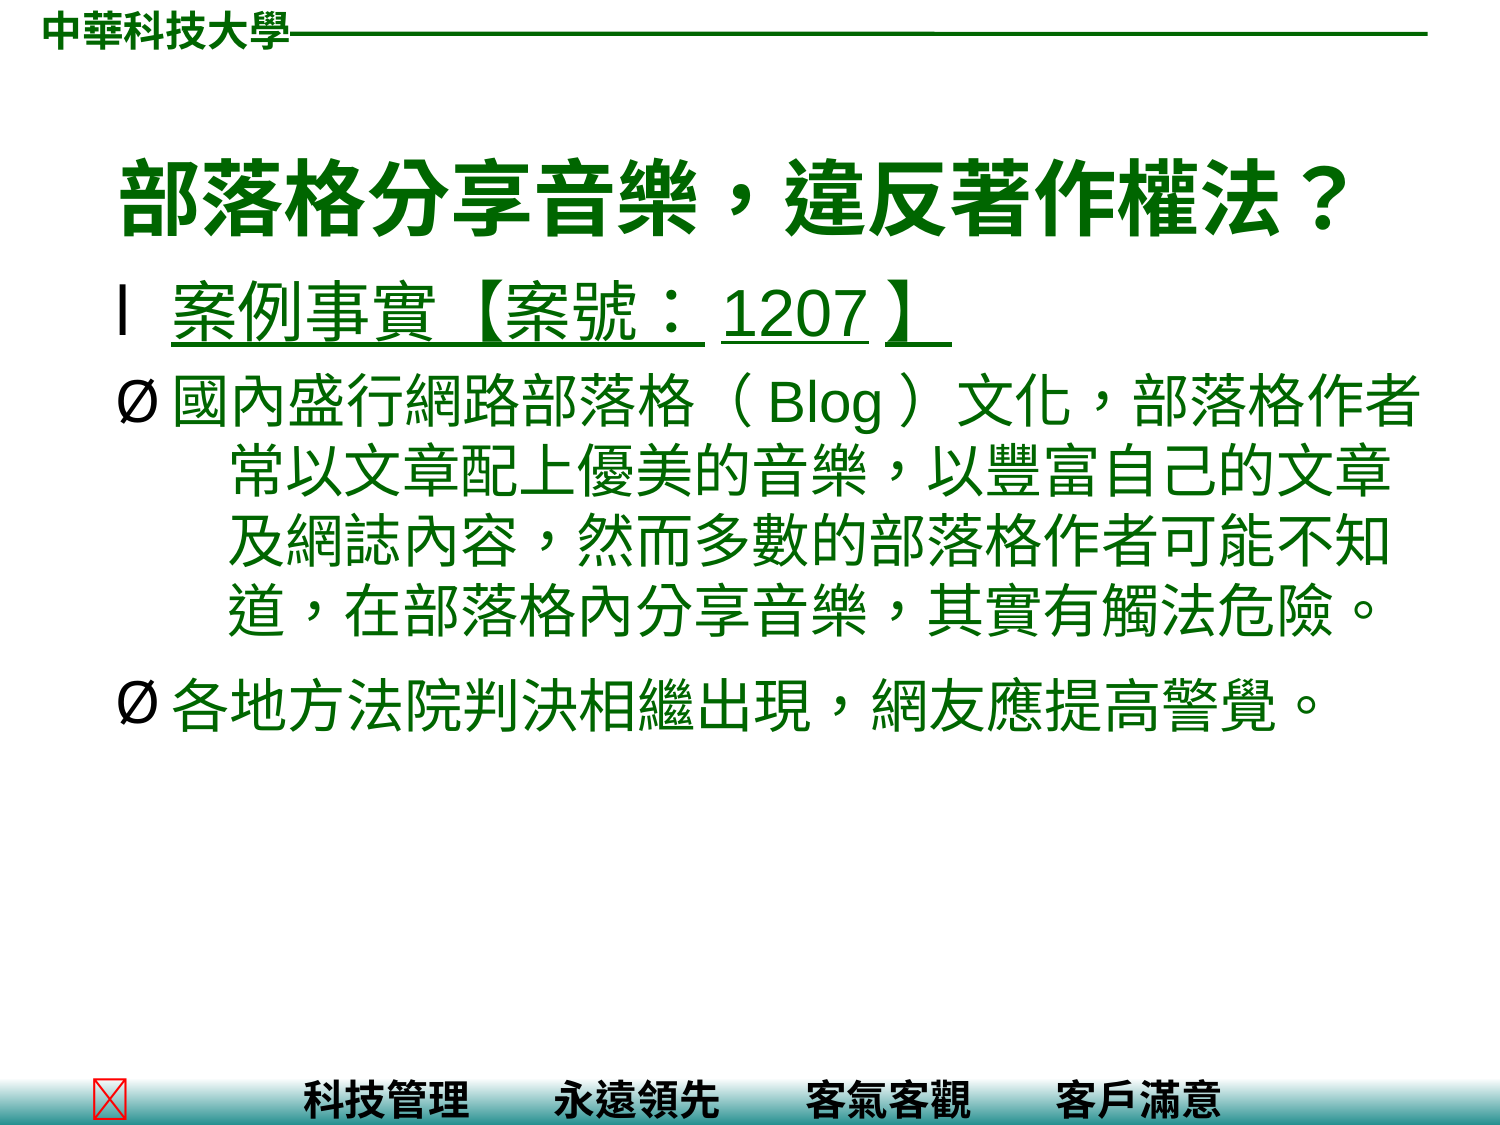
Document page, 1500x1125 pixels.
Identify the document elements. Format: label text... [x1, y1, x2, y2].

title 部落格分享音樂，違反著作權法？ [99, 138, 1426, 205]
list 案例事實【案號：1207】 國內盛行網路部落格（Blog）文化，部落格作者常以文章配上優美的音樂，以豐富自己的文章及網誌內容，然而多數的部落格作者可能不知道，在部落格內分享音樂，其實有觸法危險。 各地方法院判決相繼出現，網友應提高警覺。 [99, 262, 1450, 1075]
